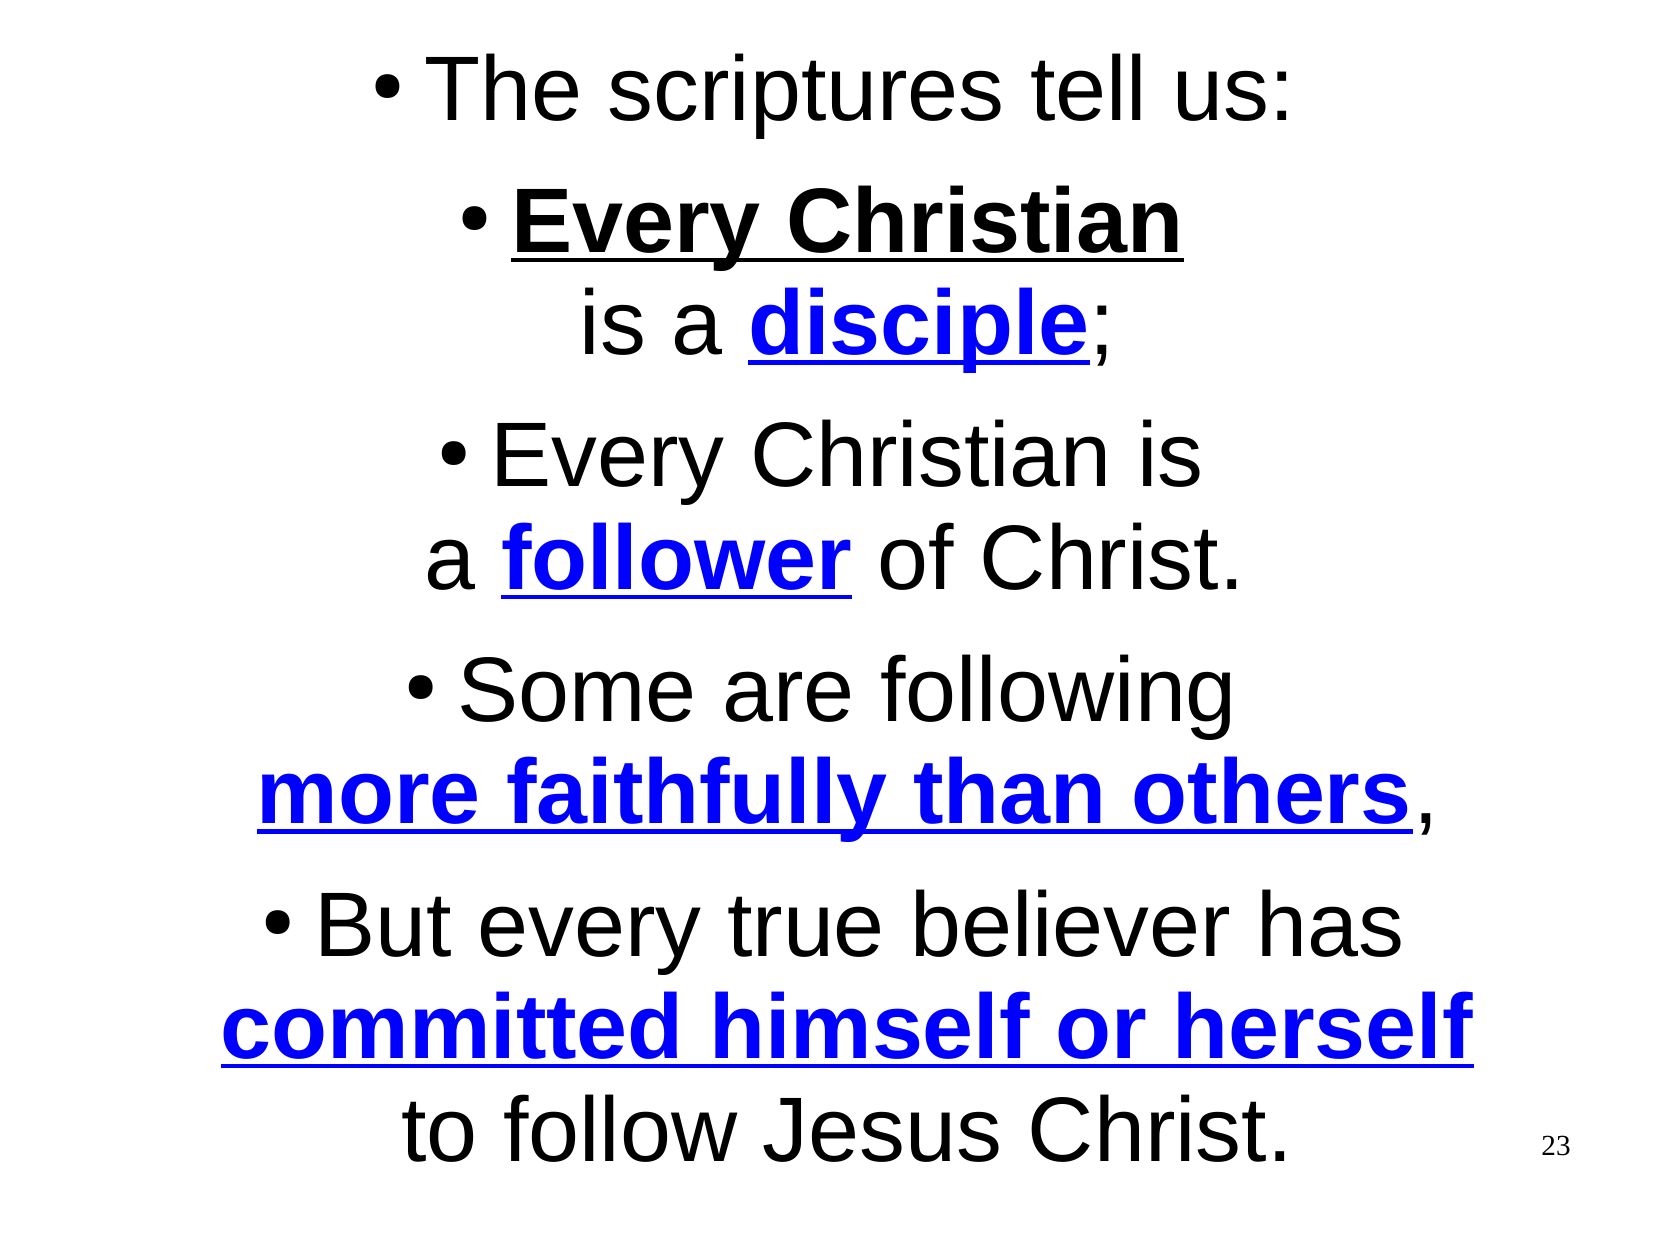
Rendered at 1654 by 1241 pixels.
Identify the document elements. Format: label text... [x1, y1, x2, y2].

list The scriptures tell us: Every Christian is a disciple; Every Christian is a follower of Christ. Some are following more faithfully than others, But every true believer has committed himself or herself to follow Jesus Christ. [37, 37, 1613, 1201]
